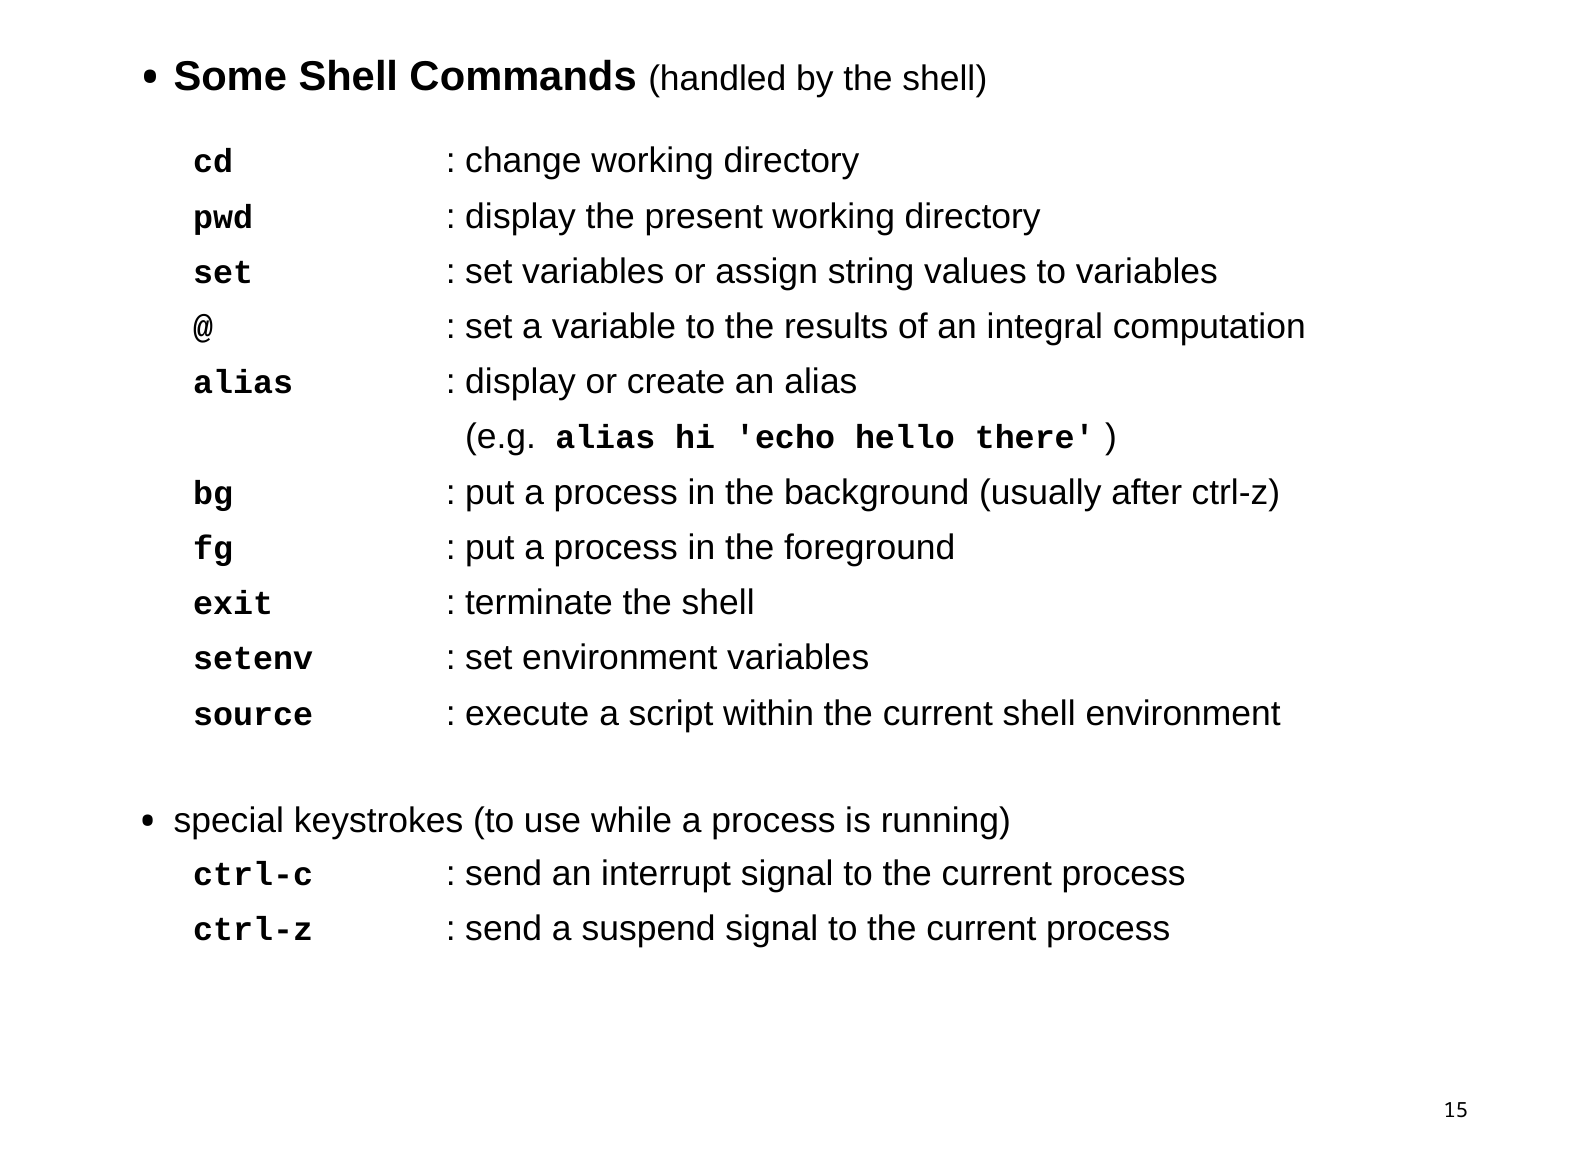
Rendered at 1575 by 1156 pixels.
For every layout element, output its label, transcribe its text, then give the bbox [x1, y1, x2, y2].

list Some Shell Commands (handled by the shell) cd : change working directory pwd : display the present working directory set : set variables or assign string values to variables @ : set a variable to the results of an integral computation alias : display or create an alias (e.g. alias hi 'echo hello there' ) bg : put a process in the background (usually after ctrl-z) fg : put a process in the foreground exit : terminate the shell setenv : set environment variables source : execute a script within the current shell environment special keystrokes (to use while a process is running) ctrl-c : send an interrupt signal to the current process ctrl-z : send a suspend signal to the current process [118, 40, 1501, 1091]
